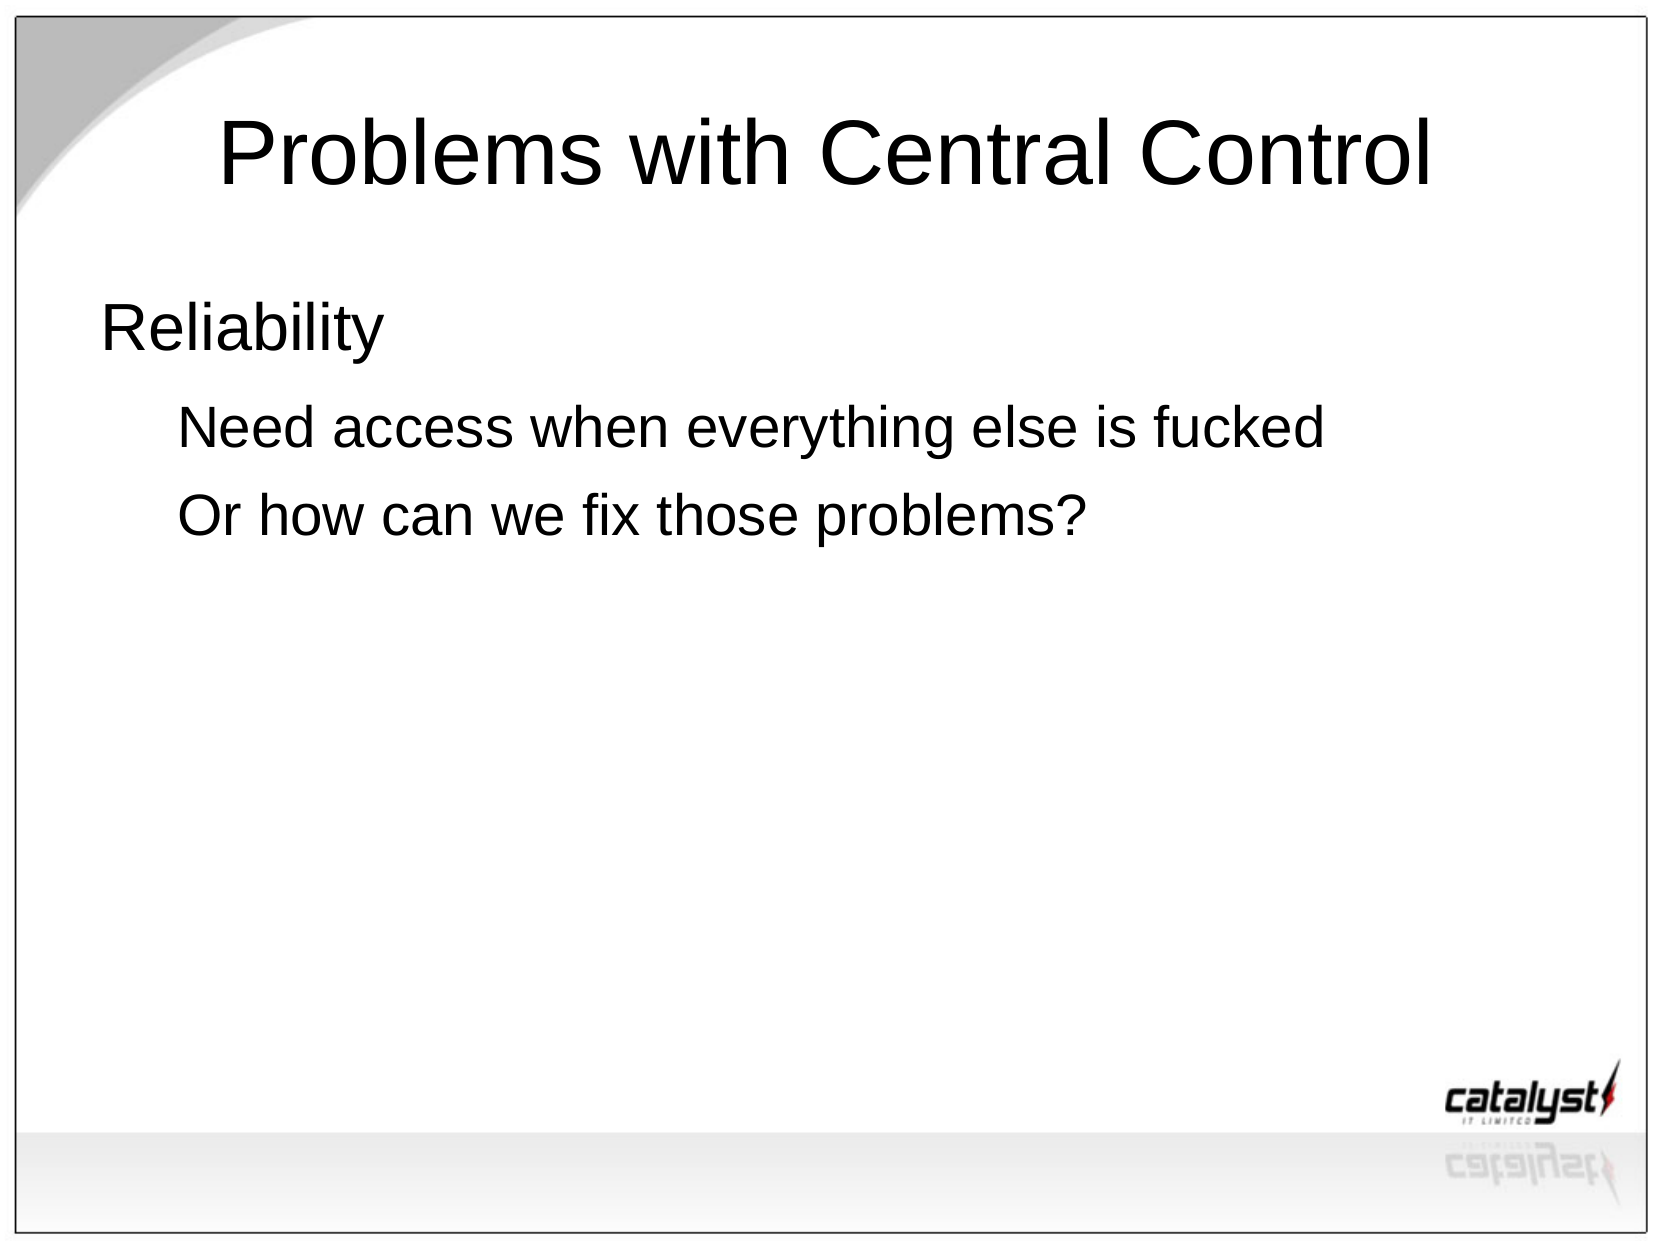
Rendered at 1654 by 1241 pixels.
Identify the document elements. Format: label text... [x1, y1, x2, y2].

list Reliability Need access when everything else is fucked Or how can we fix those problems? [82, 290, 1571, 1094]
title Problems with Central Control [82, 56, 1571, 250]
picture [4, 5, 1654, 1241]
